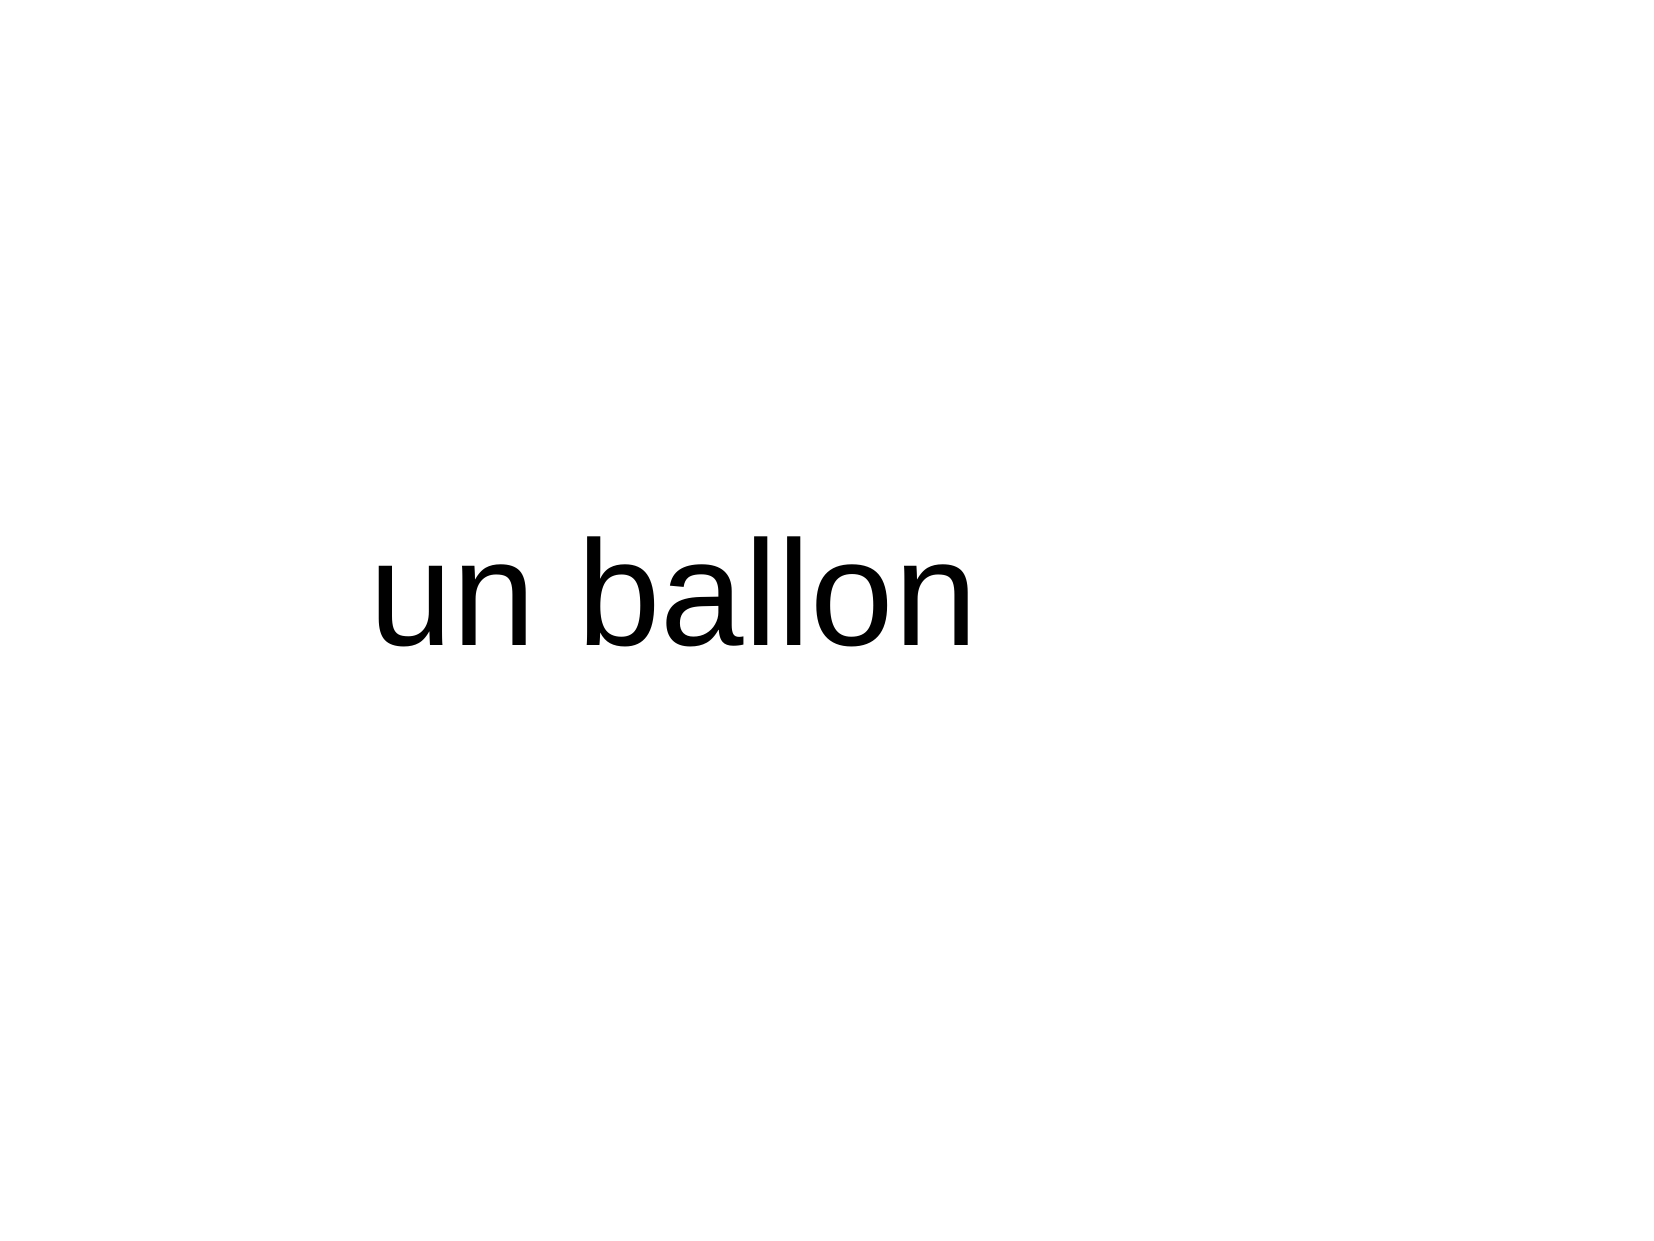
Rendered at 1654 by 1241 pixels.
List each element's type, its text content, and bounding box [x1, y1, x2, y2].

text_box un ballon [354, 501, 1388, 685]
